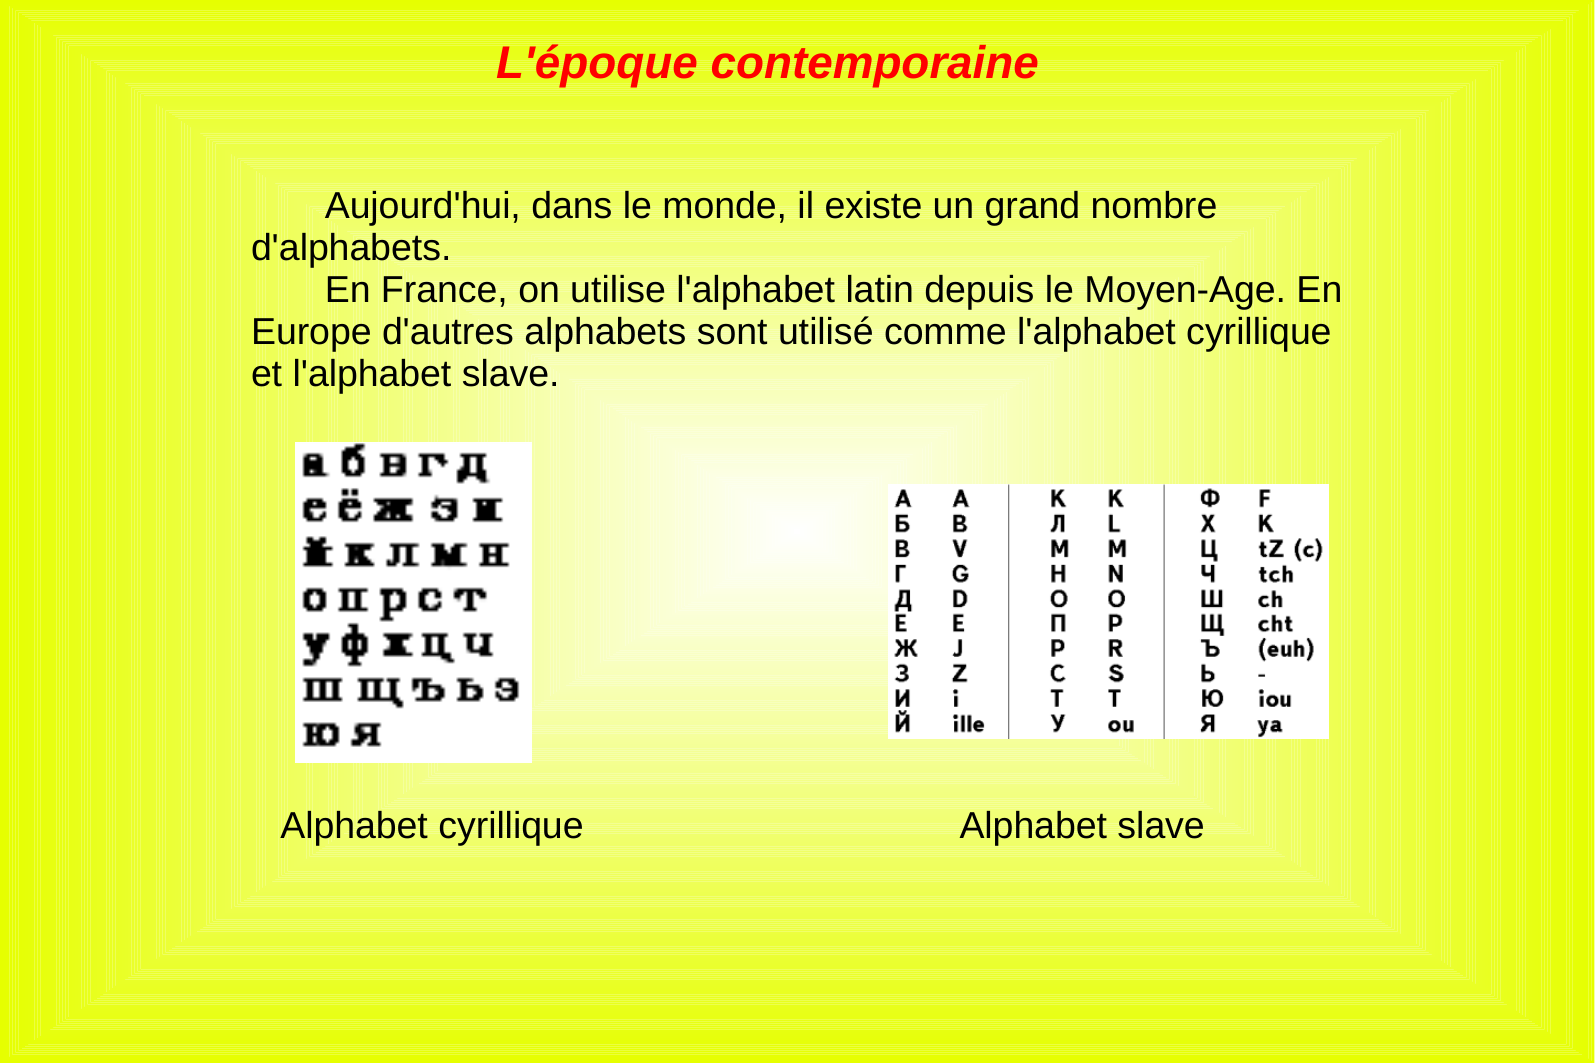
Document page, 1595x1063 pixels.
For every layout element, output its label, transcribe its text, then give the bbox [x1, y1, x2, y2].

picture [295, 442, 532, 763]
text_box Alphabet cyrillique [265, 797, 621, 855]
text_box Aujourd'hui, dans le monde, il existe un grand nombre d'alphabets. En France, on utilise l'alphabet latin depuis le Moyen-Age. En Europe d'autres alphabets sont utilisé comme l'alphabet cyrillique et l'alphabet slave. [236, 177, 1359, 403]
picture [888, 484, 1329, 739]
text_box L'époque contemporaine [324, 29, 1211, 97]
text_box Alphabet slave [944, 797, 1329, 855]
